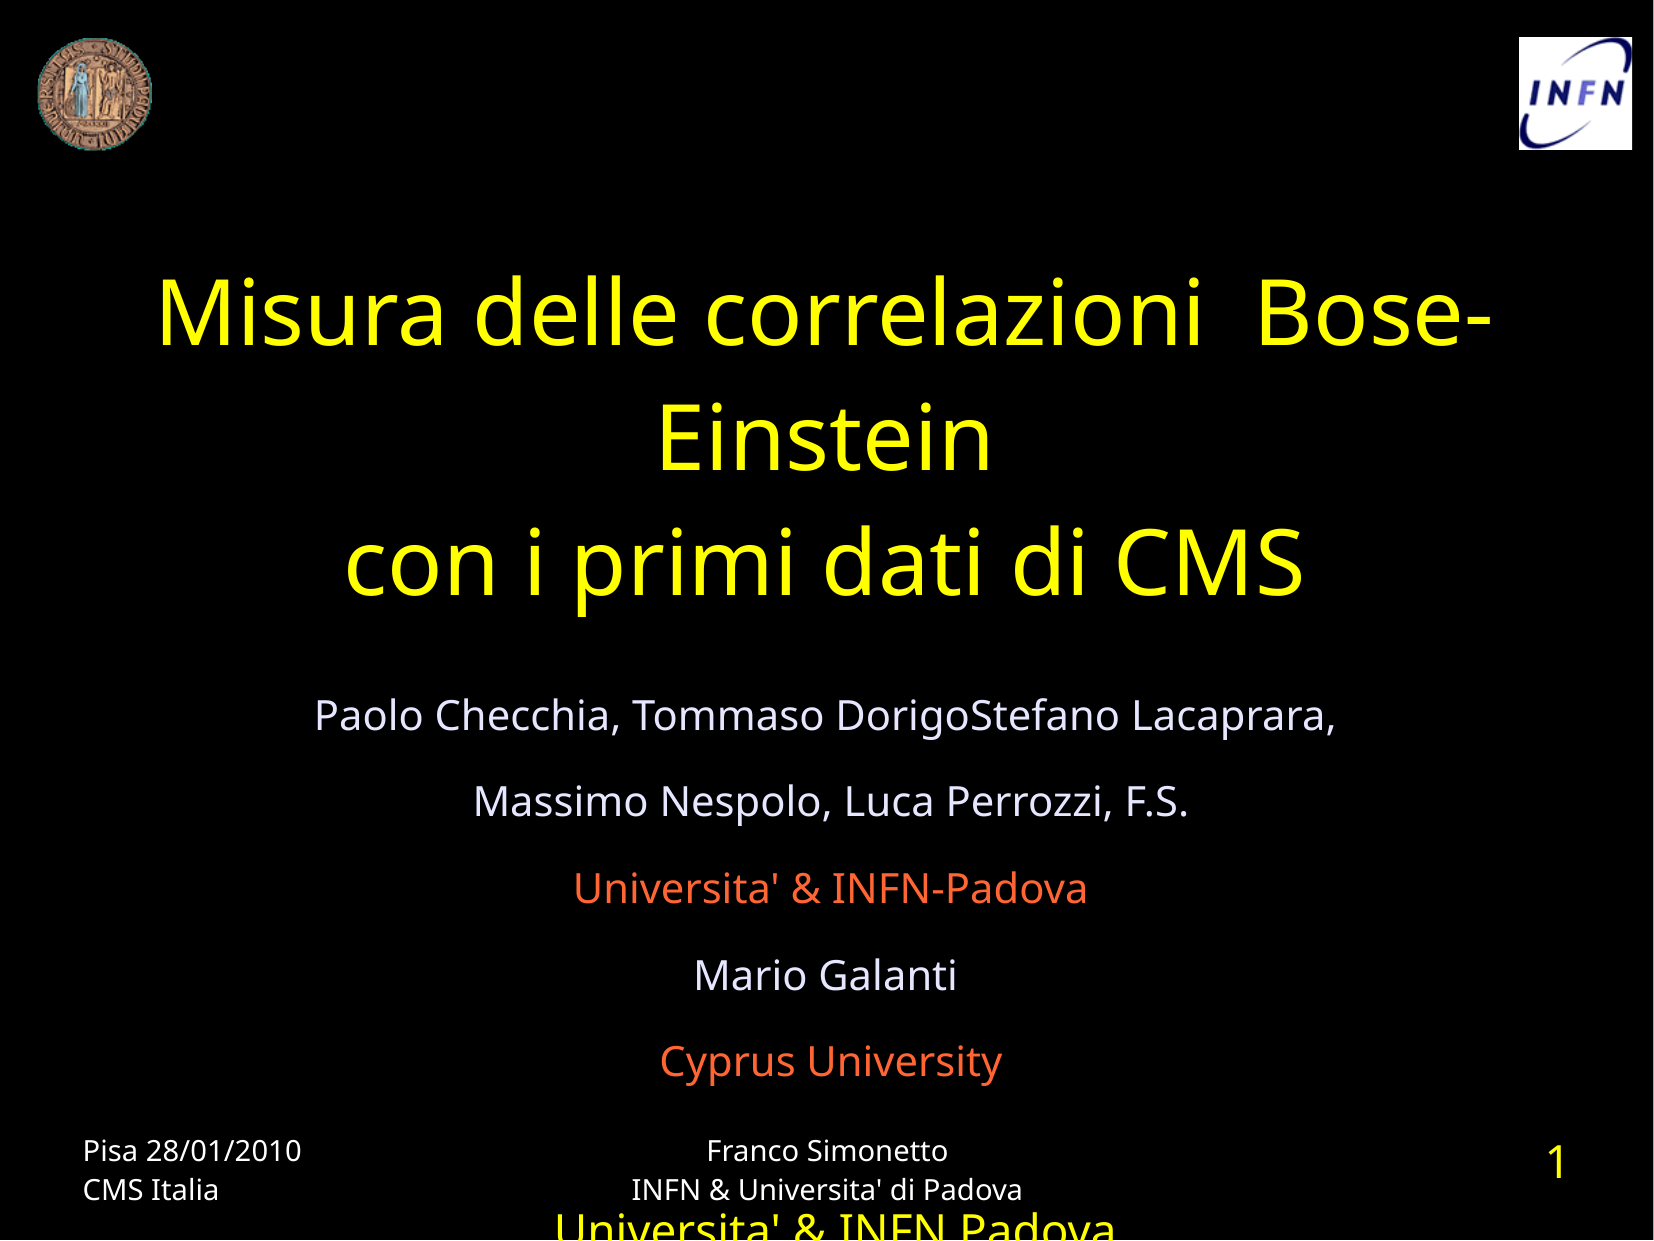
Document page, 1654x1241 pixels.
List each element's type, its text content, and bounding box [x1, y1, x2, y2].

picture [37, 37, 152, 152]
title Misura delle correlazioni Bose-Einstein con i primi dati di CMS [80, 343, 1570, 527]
picture [1519, 37, 1633, 150]
list Paolo Checchia, Tommaso DorigoStefano Lacaprara, Massimo Nespolo, Luca Perrozzi, F.S. Universita' & INFN-Padova Mario Galanti Cyprus University [86, 685, 1576, 1136]
